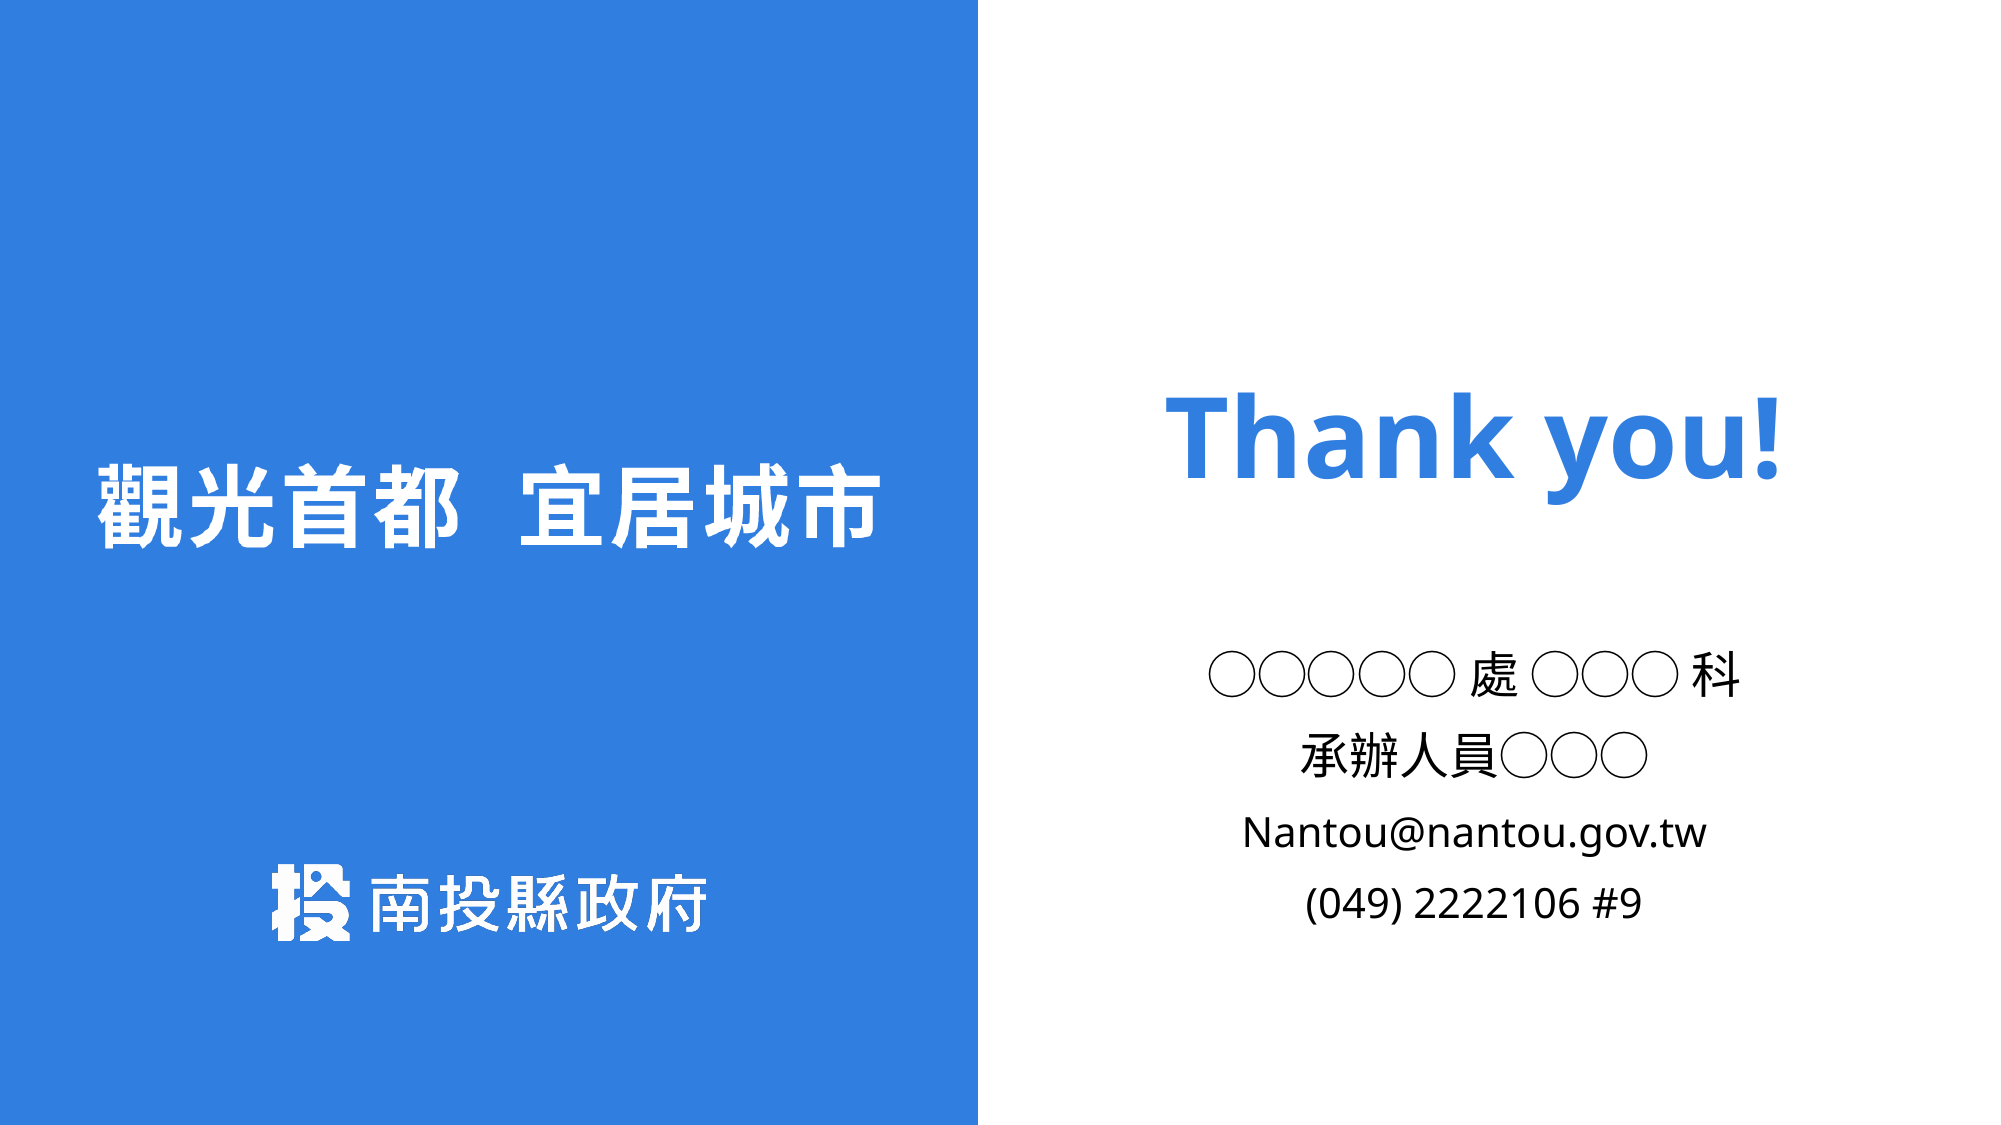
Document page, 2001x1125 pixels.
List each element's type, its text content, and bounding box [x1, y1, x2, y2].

picture [95, 460, 883, 550]
list ◯◯◯◯◯處 ◯◯◯ 科 承辦人員◯◯◯ Nantou@nantou.gov.tw (049) 2222106 #9 [1079, 558, 1870, 1013]
picture [272, 864, 706, 941]
list Thank you! [1079, 291, 1870, 536]
